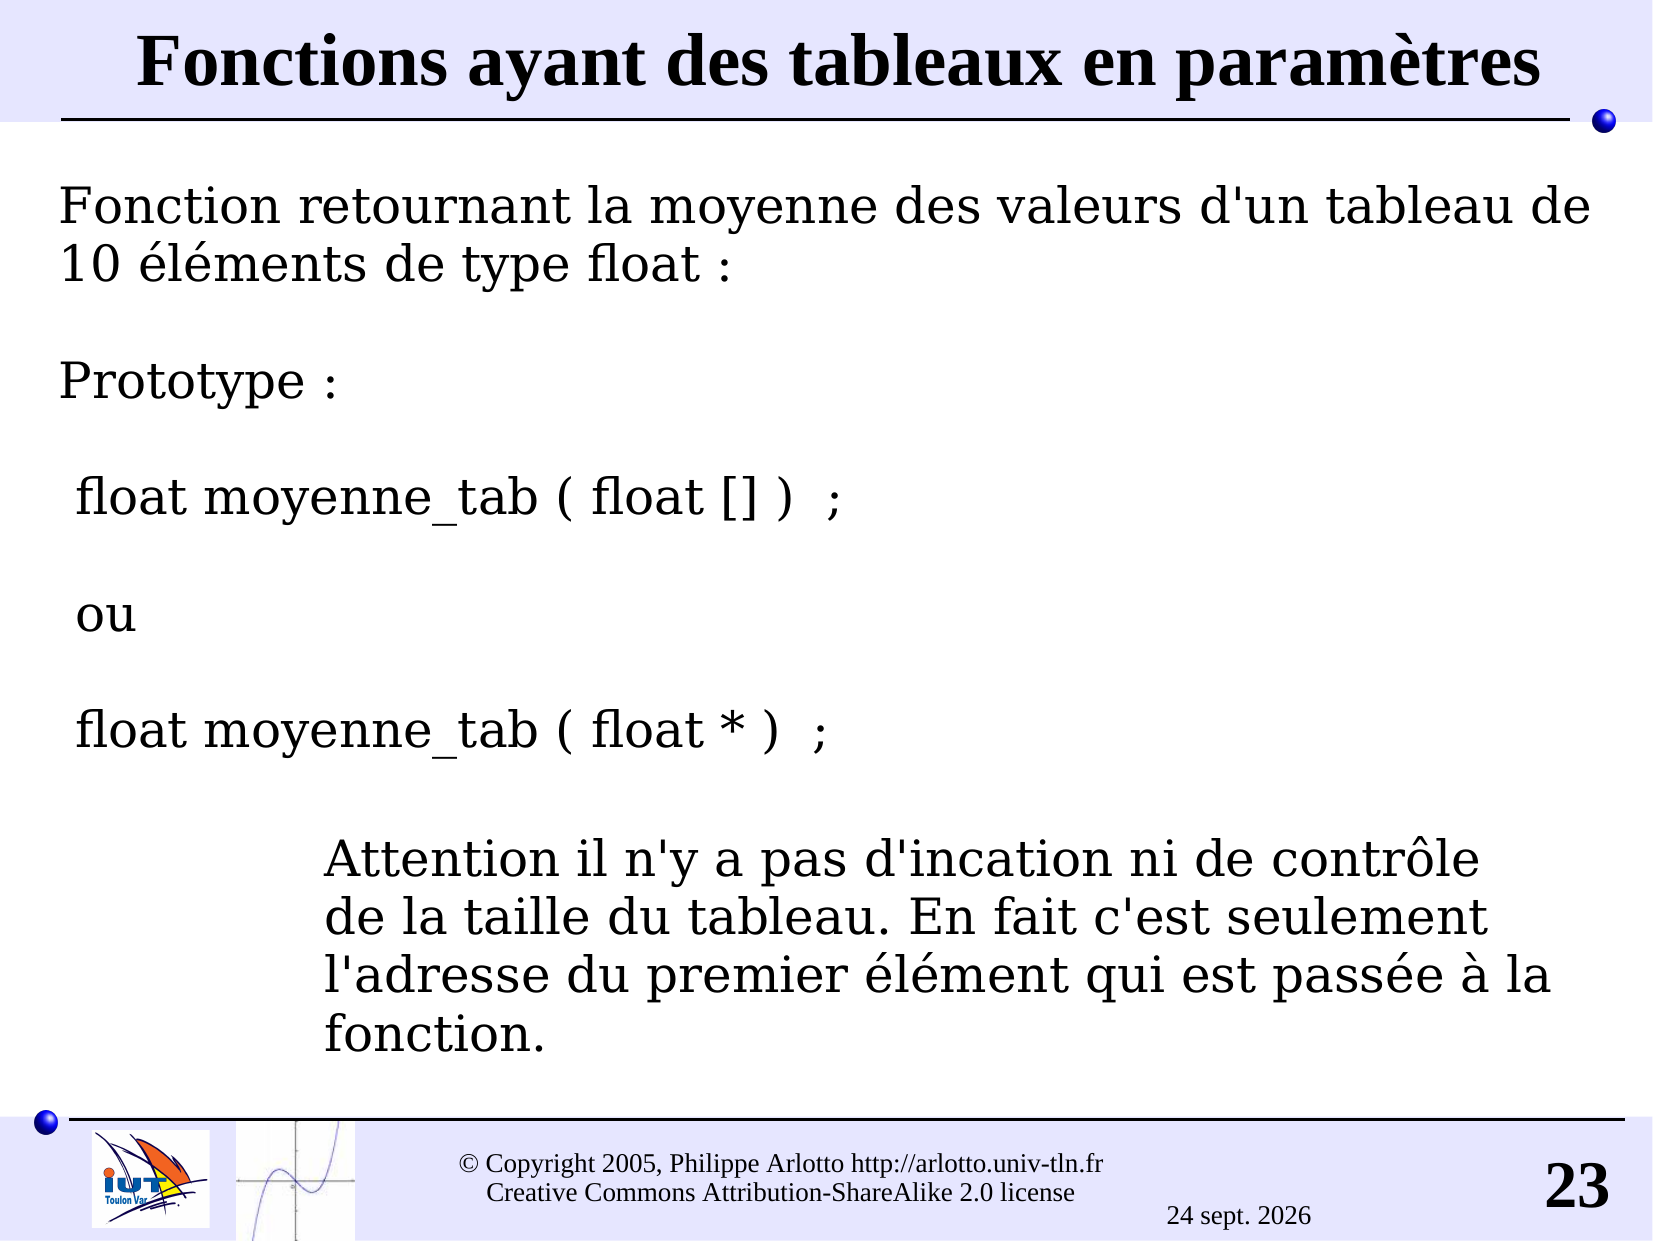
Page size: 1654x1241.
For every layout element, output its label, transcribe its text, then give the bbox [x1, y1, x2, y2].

picture [236, 1121, 355, 1241]
title Fonctions ayant des tableaux en paramètres [95, 14, 1585, 107]
text_box Fonction retournant la moyenne des valeurs d'un tableau de 10 éléments de type float : Prototype : float moyenne_tab ( float [] ) ; ou float moyenne_tab ( float * ) ; [59, 177, 1594, 876]
text_box Attention il n'y a pas d'incation ni de contrôle de la taille du tableau. En fait c'est seulement l'adresse du premier élément qui est passée à la fonction. [324, 830, 1554, 1063]
